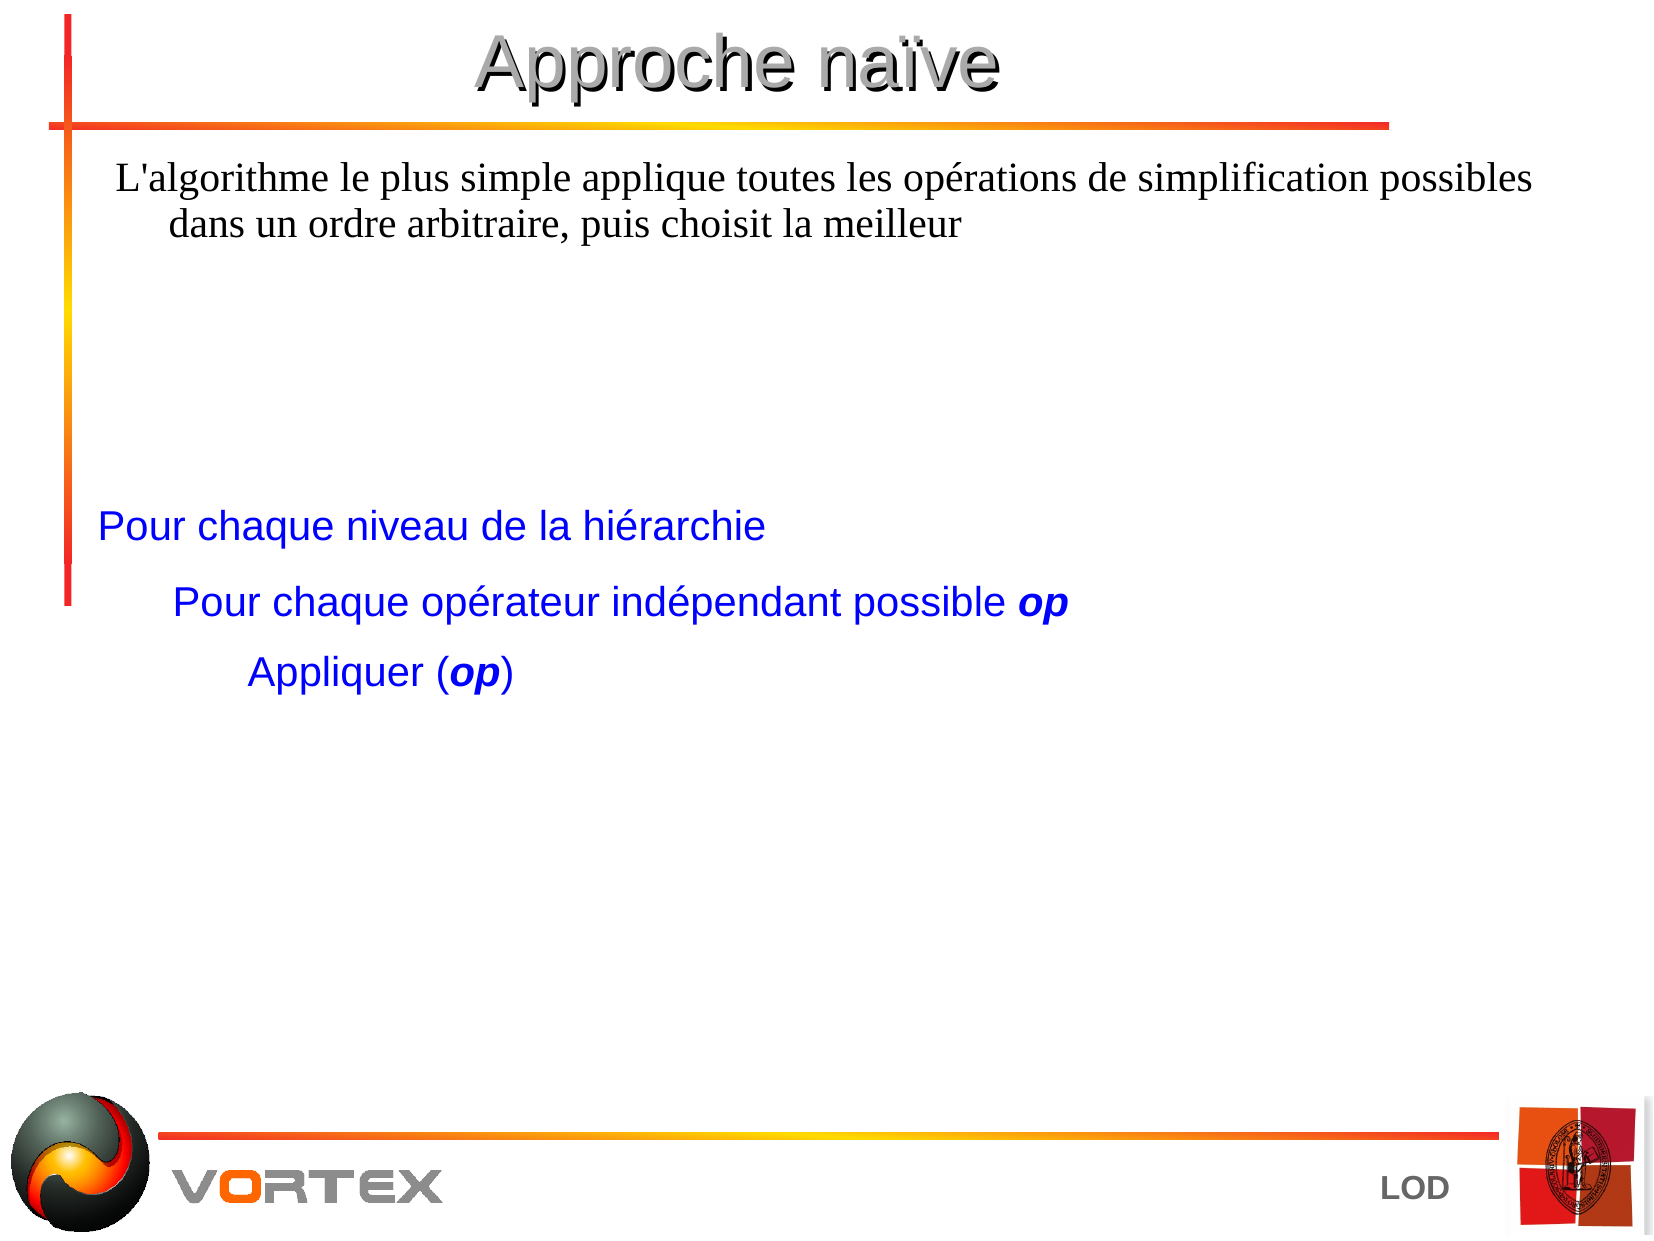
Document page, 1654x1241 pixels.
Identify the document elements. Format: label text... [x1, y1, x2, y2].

picture [11, 1092, 443, 1232]
picture [1505, 1096, 1653, 1235]
title Approche naïve [82, 4, 1392, 120]
list L'algorithme le plus simple applique toutes les opérations de simplification possibles dans un ordre arbitraire, puis choisit la meilleur Pour chaque niveau de la hiérarchie Pour chaque opérateur indépendant possible op Appliquer (op) [97, 153, 1571, 1109]
